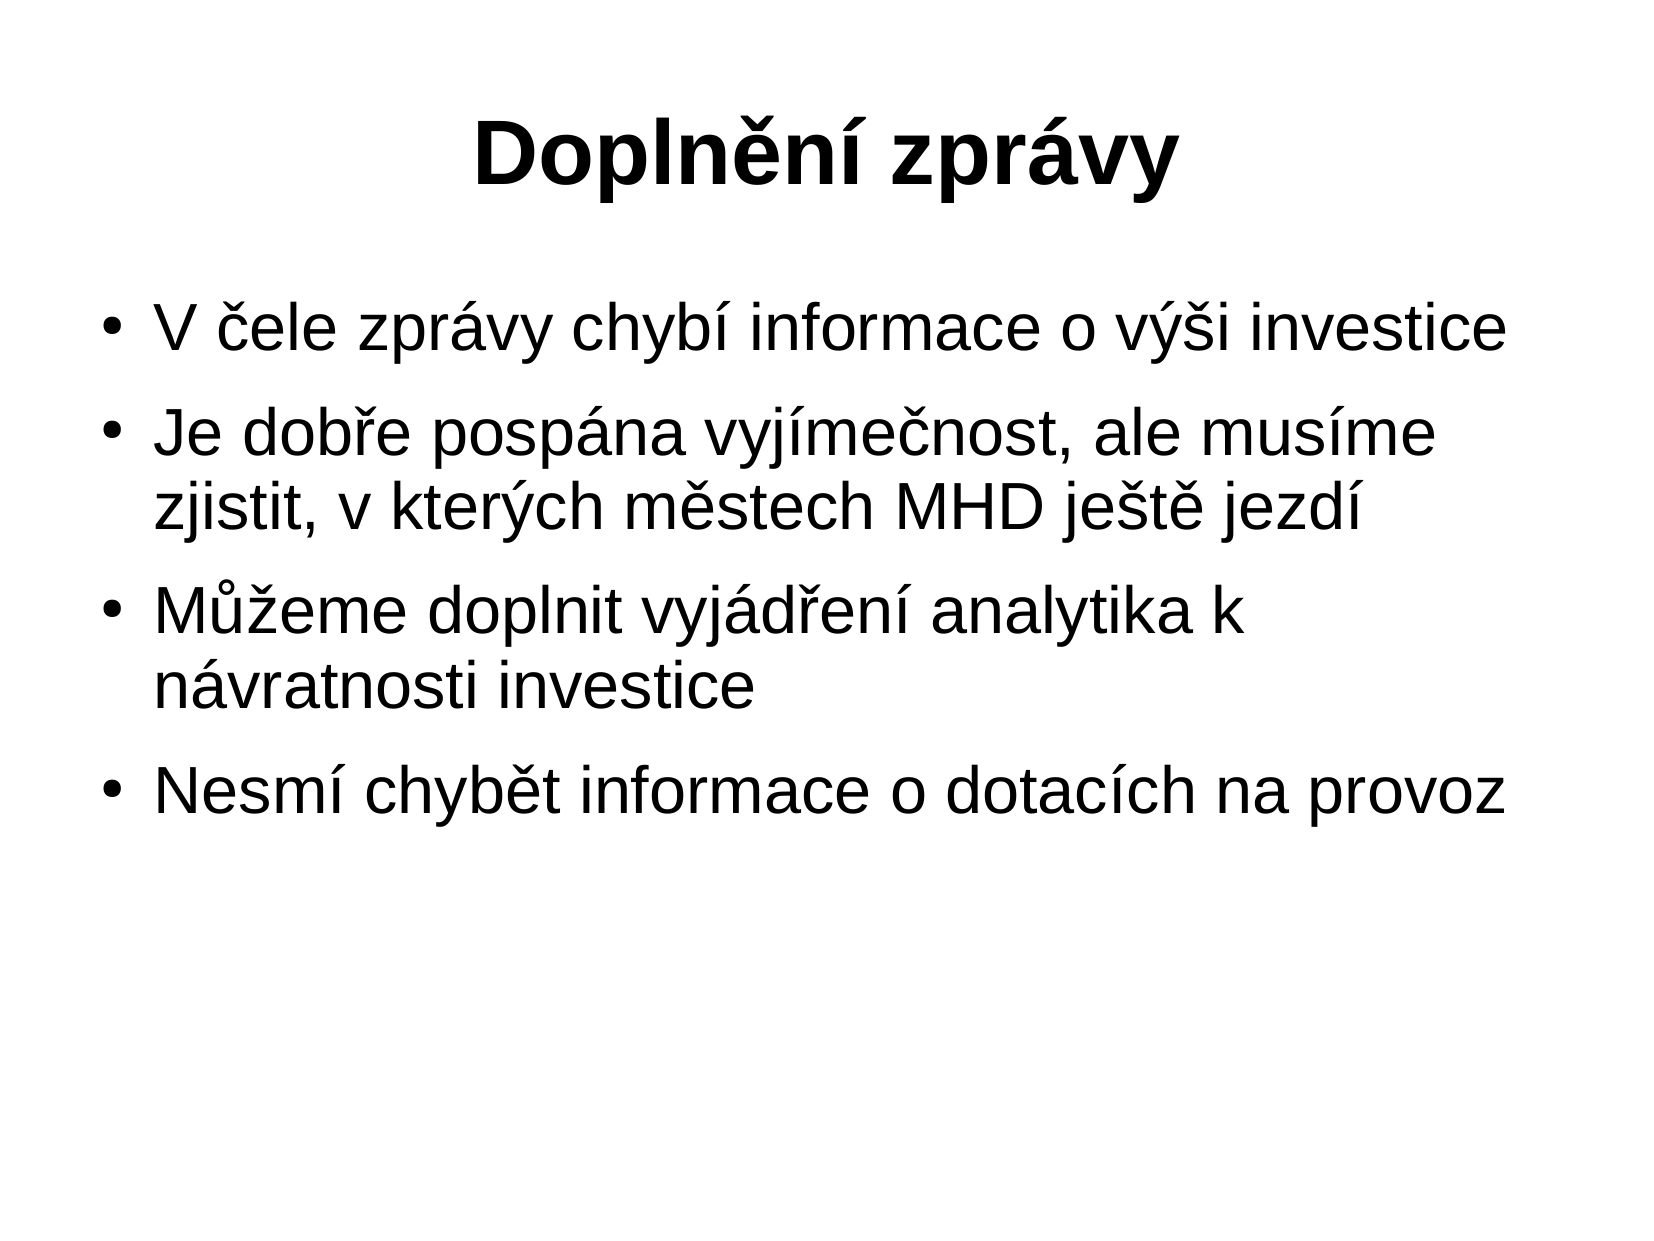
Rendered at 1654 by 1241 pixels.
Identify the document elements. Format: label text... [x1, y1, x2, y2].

title Doplnění zprávy [82, 49, 1571, 257]
list V čele zprávy chybí informace o výši investice Je dobře pospána vyjímečnost, ale musíme zjistit, v kterých městech MHD ještě jezdí Můžeme doplnit vyjádření analytika k návratnosti investice Nesmí chybět informace o dotacích na provoz [82, 290, 1571, 1109]
